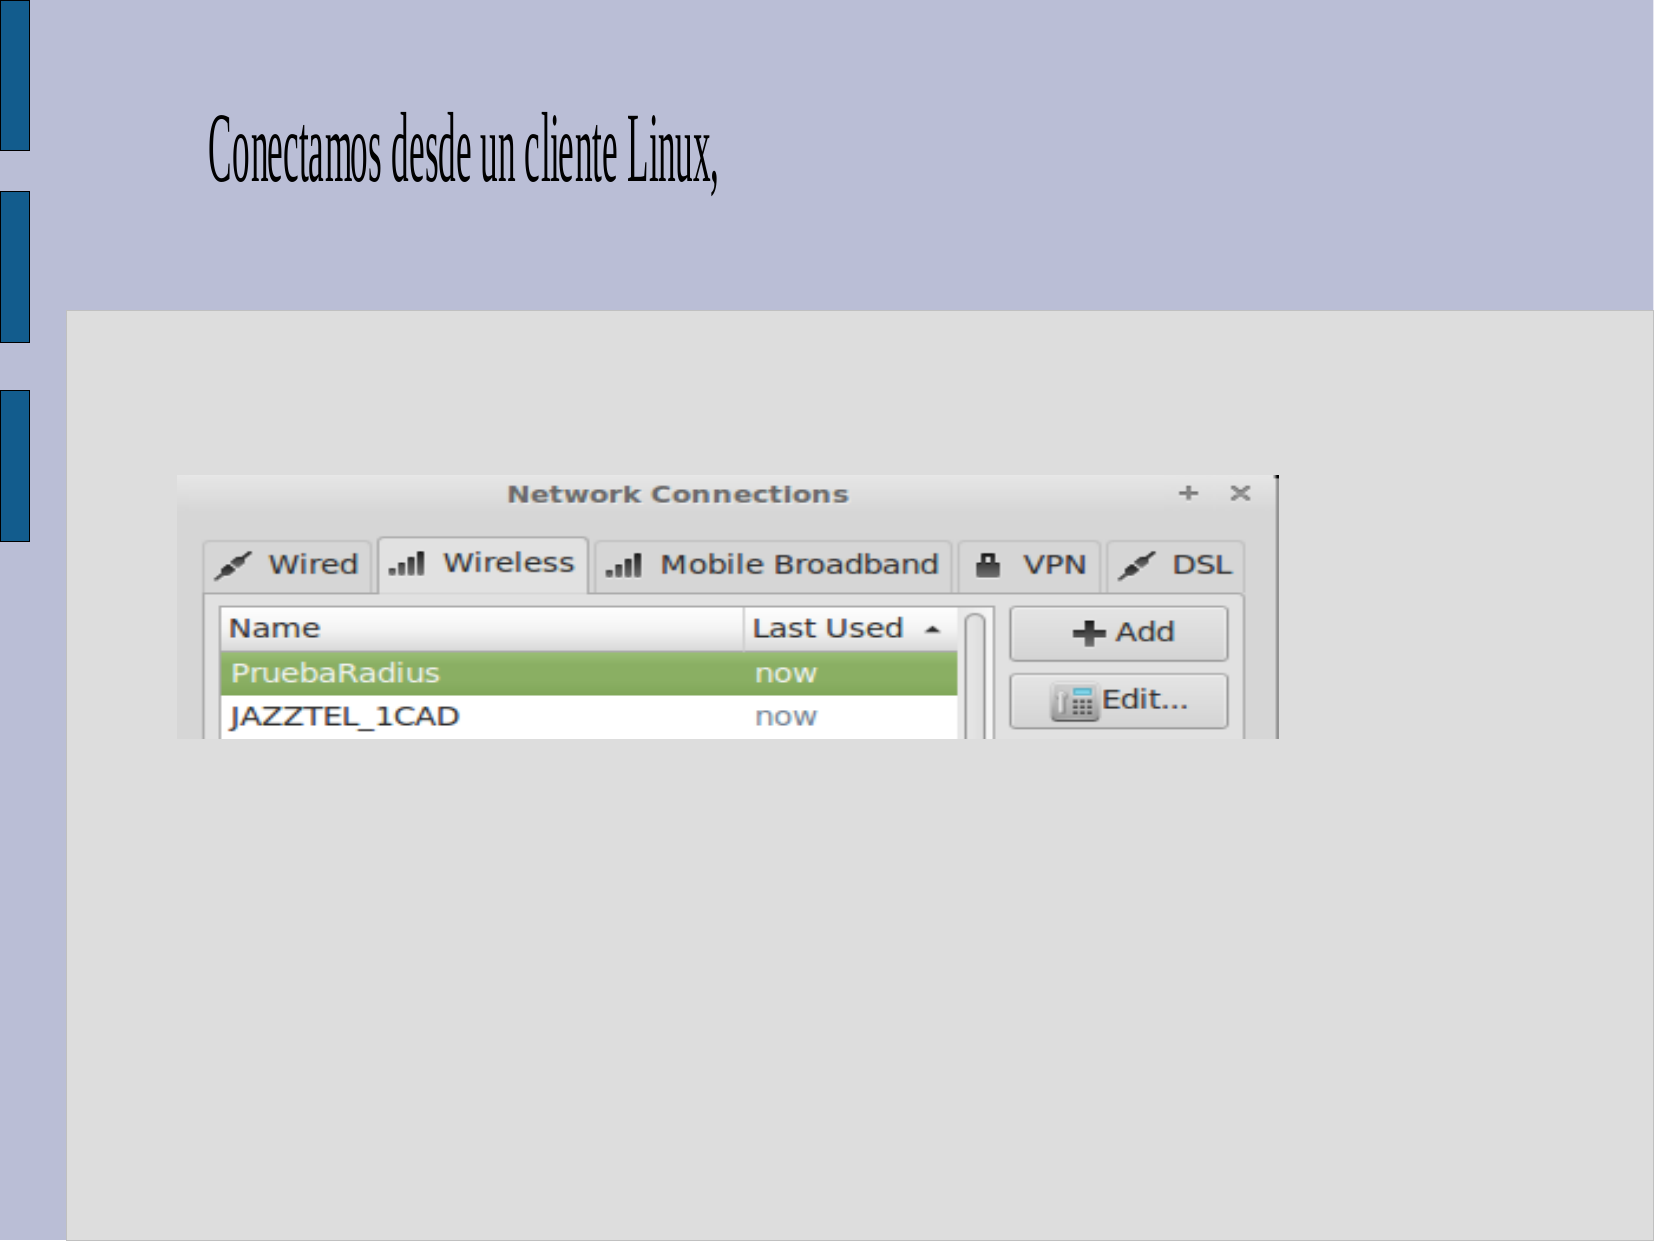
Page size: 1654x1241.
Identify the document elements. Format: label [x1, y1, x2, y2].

chart [206, 88, 1623, 793]
picture [177, 475, 1279, 739]
